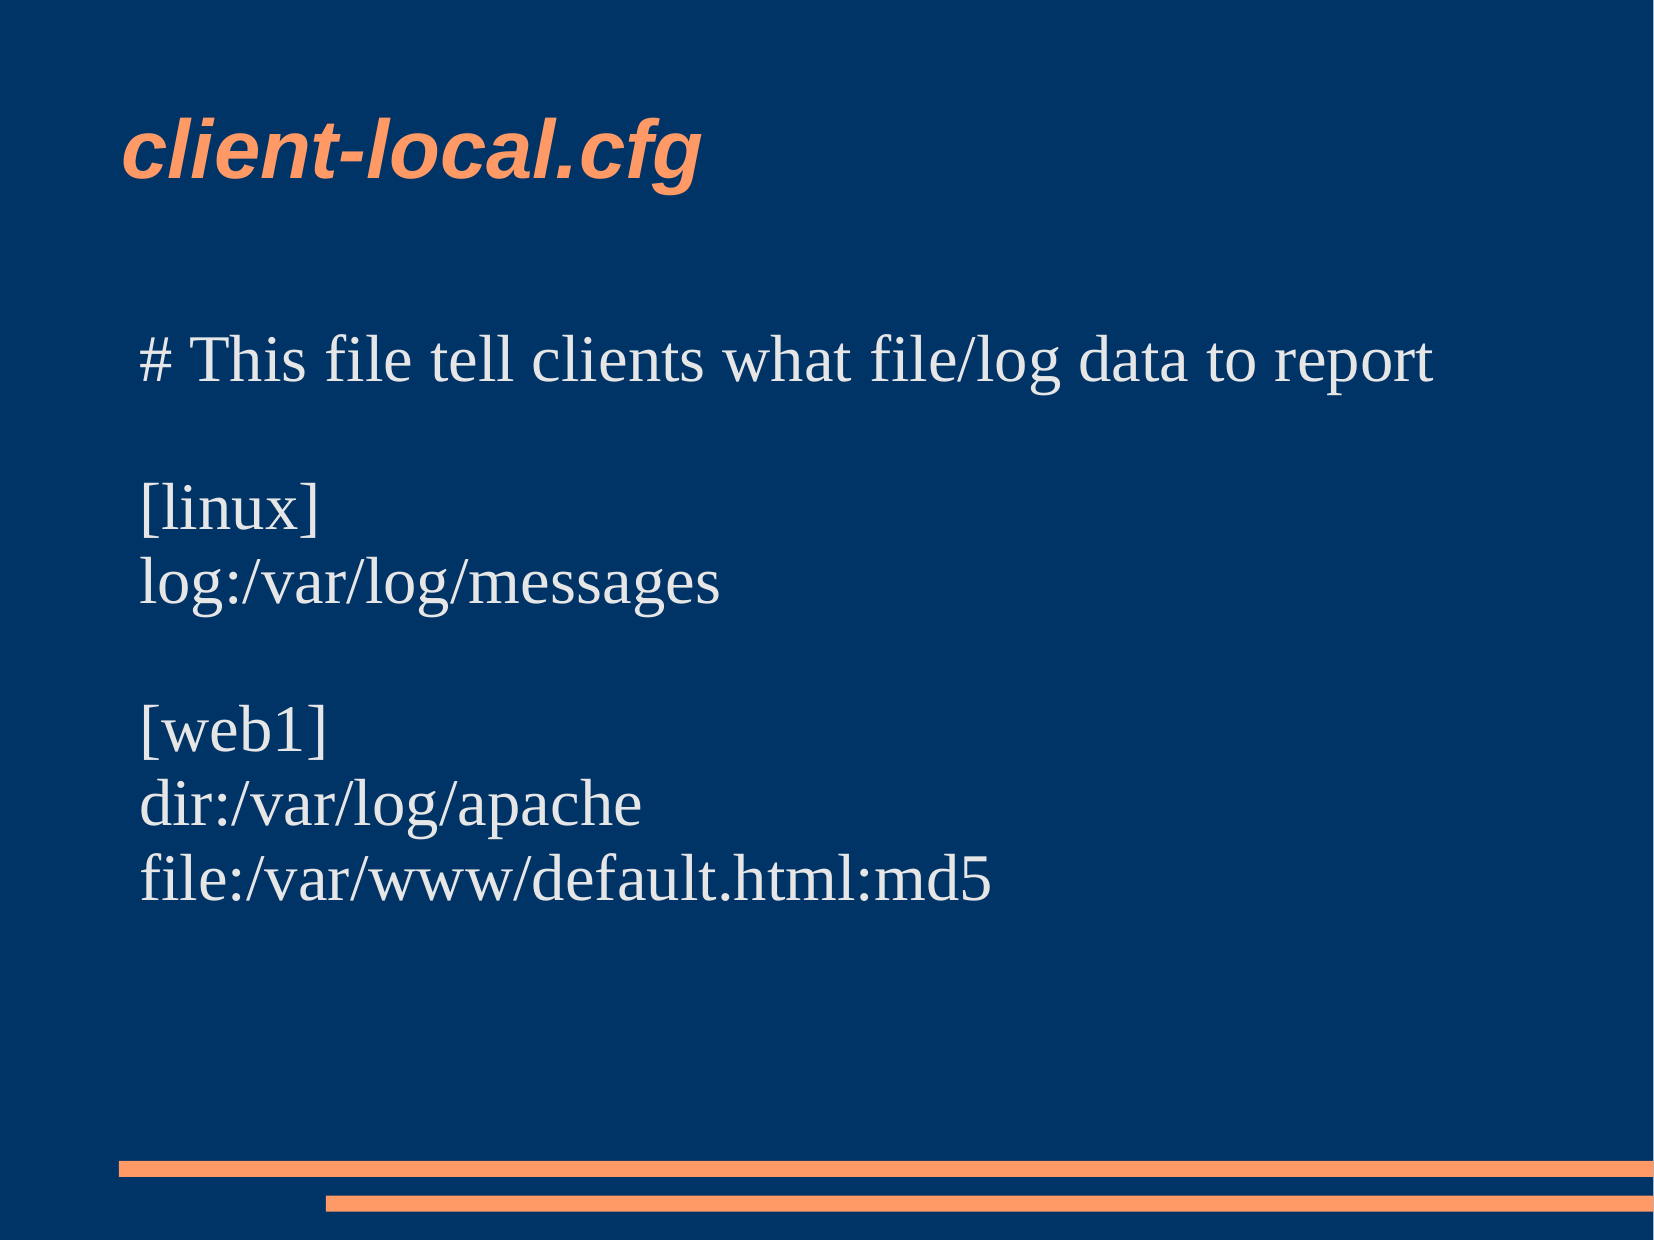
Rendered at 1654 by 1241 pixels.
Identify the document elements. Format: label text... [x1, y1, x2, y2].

title client-local.cfg [121, 46, 1534, 254]
list # This file tell clients what file/log data to report [linux] log:/var/log/messages [web1] dir:/var/log/apache file:/var/www/default.html:md5 [121, 322, 1561, 1137]
